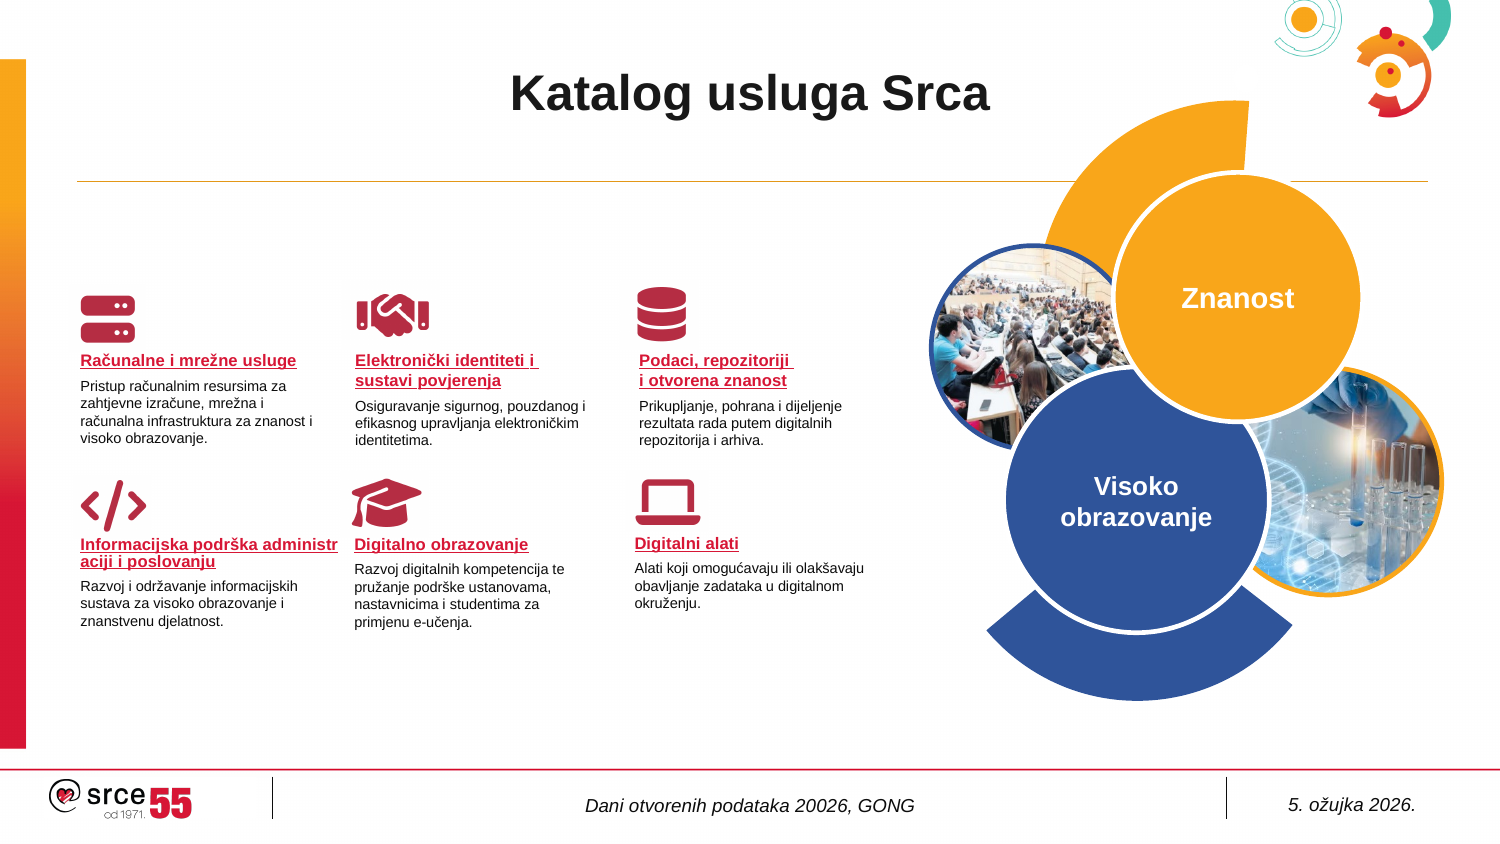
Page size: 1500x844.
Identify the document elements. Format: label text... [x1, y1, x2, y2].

text_box [931, 100, 1250, 448]
title Katalog usluga Srca [103, 56, 1397, 133]
text_box Informacijska podrška administraciji i poslovanju Razvoj i održavanje informacijskih sustava za visoko obrazovanje i znanstvenu djelatnost. [65, 526, 339, 621]
text_box Digitalni alati Alati koji omogućavaju ili olakšavaju obavljanje zadataka u digitalnom okruženju. [619, 525, 916, 620]
text_box Digitalno obrazovanje Razvoj digitalnih kompetencija te pružanje podrške ustanovama, nastavnicima i studentima za primjenu e-učenja. [339, 526, 608, 638]
text_box [986, 584, 1293, 701]
picture [0, 0, 1500, 844]
text_box Elektronički identiteti i sustavi povjerenja Osiguravanje sigurnog, pouzdanog i efikasnog upravljanja elektroničkim identitetima. [340, 342, 608, 457]
text_box [1245, 368, 1442, 595]
text_box Znanost [1113, 172, 1363, 422]
text_box Podaci, repozitoriji i otvorena znanost Prikupljanje, pohrana i dijeljenje rezultata rada putem digitalnih repozitorija i arhiva. [624, 342, 916, 457]
text_box Visoko obrazovanje [1003, 367, 1270, 633]
footer Dani otvorenih podataka 20026, GONG [338, 782, 1162, 828]
slide_number 5. ožujka 2026. [1254, 781, 1451, 827]
text_box Računalne i mrežne usluge Pristup računalnim resursima za zahtjevne izračune, mrežna i računalna infrastruktura za znanost i visoko obrazovanje. [65, 342, 328, 454]
